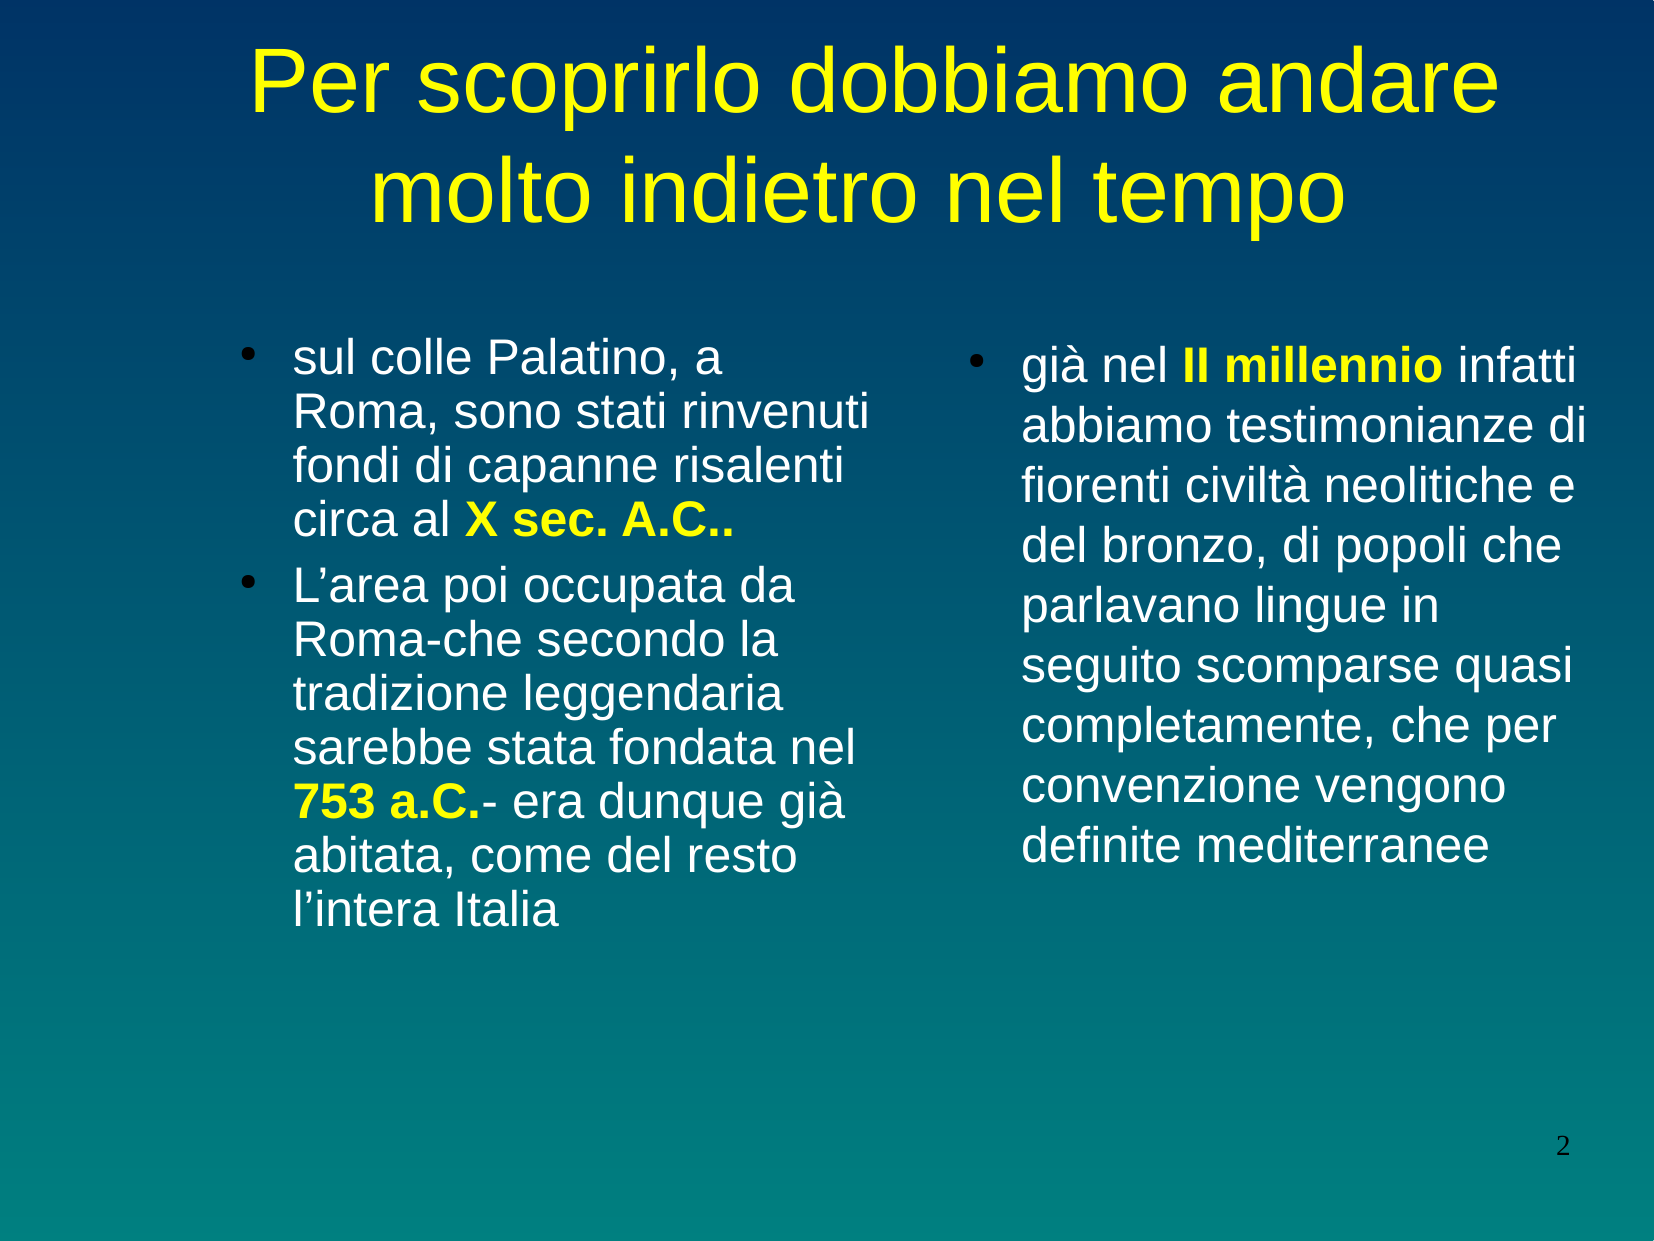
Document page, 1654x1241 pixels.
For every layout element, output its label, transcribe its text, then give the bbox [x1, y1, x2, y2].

list già nel II millennio infatti abbiamo testimonianze di fiorenti civiltà neolitiche e del bronzo, di popoli che parlavano lingue in seguito scomparse quasi completamente, che per convenzione vengono definite mediterranee [935, 324, 1625, 1118]
title Per scoprirlo dobbiamo andare molto indietro nel tempo [106, 0, 1613, 249]
list sul colle Palatino, a Roma, sono stati rinvenuti fondi di capanne risalenti circa al X sec. A.C.. L’area poi occupata da Roma-che secondo la tradizione leggendaria sarebbe stata fondata nel 753 a.C.- era dunque già abitata, come del resto l’intera Italia [206, 323, 896, 1201]
